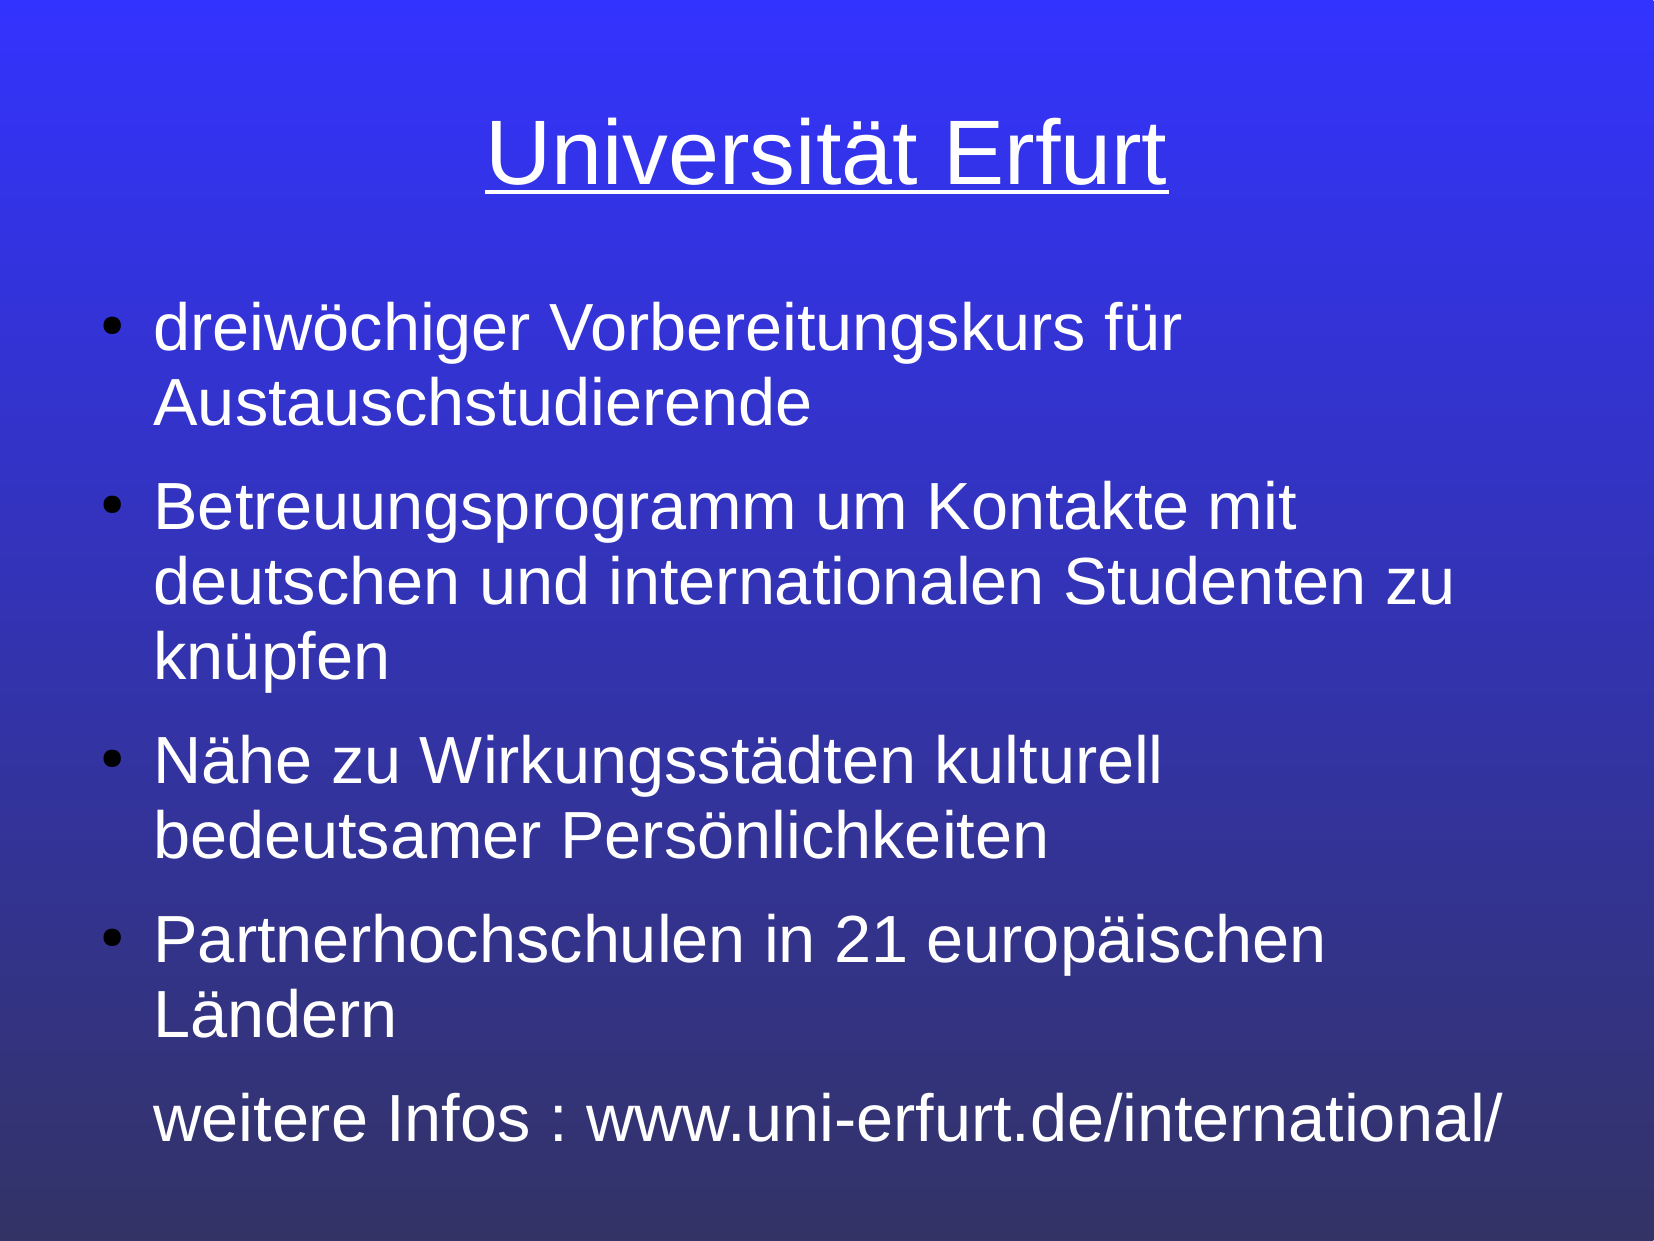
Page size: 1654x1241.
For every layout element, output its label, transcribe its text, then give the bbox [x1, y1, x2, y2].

title Universität Erfurt [82, 49, 1571, 257]
list dreiwöchiger Vorbereitungskurs für Austauschstudierende Betreuungsprogramm um Kontakte mit deutschen und internationalen Studenten zu knüpfen Nähe zu Wirkungsstädten kulturell bedeutsamer Persönlichkeiten Partnerhochschulen in 21 europäischen Ländern weitere Infos : www.uni-erfurt.de/international/ [82, 290, 1571, 1241]
